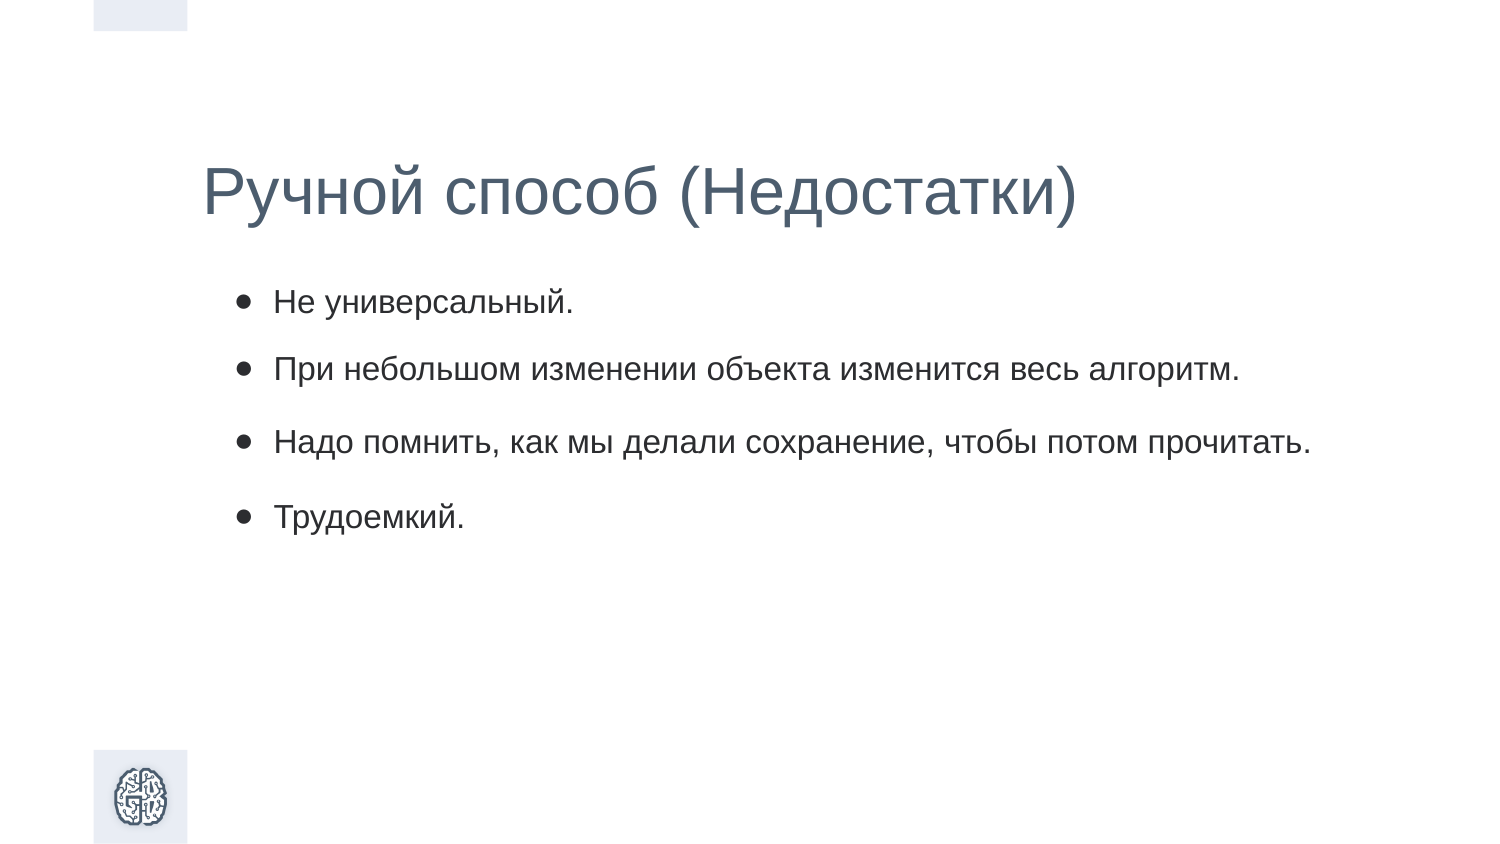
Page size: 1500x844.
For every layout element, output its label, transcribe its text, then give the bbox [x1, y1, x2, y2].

text_box Надо помнить, как мы делали сохранение, чтобы потом прочитать. [187, 394, 1405, 467]
text_box Трудоемкий. [187, 469, 1313, 542]
text_box При небольшом изменении объекта изменится весь алгоритм. [187, 321, 1372, 394]
picture [106, 760, 175, 834]
text_box Ручной способ (Недостатки) [187, 93, 1312, 259]
text_box Не универсальный. [187, 259, 1312, 322]
